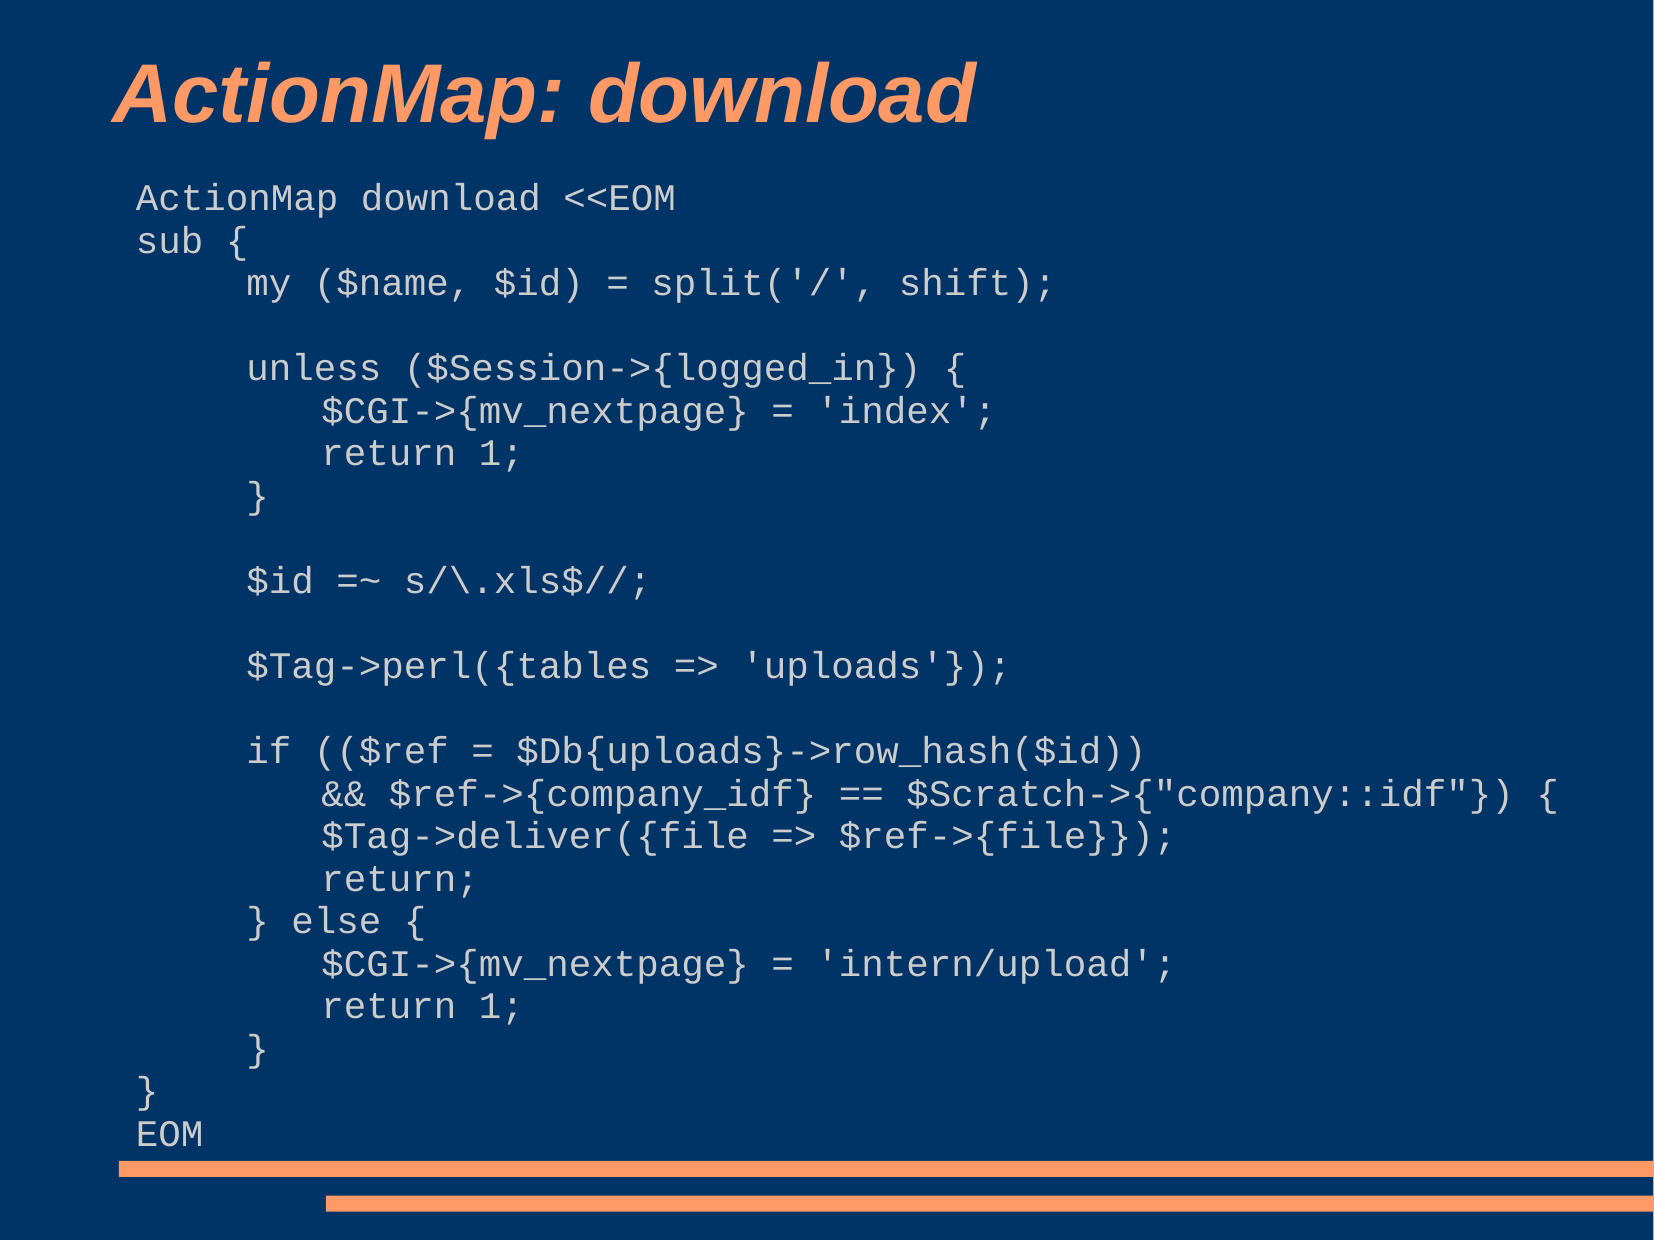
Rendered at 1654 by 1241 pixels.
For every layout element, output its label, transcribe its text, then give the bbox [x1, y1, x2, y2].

subtitle ActionMap download <<EOM sub { my ($name, $id) = split('/', shift); unless ($Session->{logged_in}) { $CGI->{mv_nextpage} = 'index'; return 1; } $id =~ s/\.xls$//; $Tag->perl({tables => 'uploads'}); if (($ref = $Db{uploads}->row_hash($id)) && $ref->{company_idf} == $Scratch->{"company::idf"}) { $Tag->deliver({file => $ref->{file}}); return; } else { $CGI->{mv_nextpage} = 'intern/upload'; return 1; } } EOM [135, 212, 1576, 1168]
title ActionMap: download [112, 0, 1525, 188]
